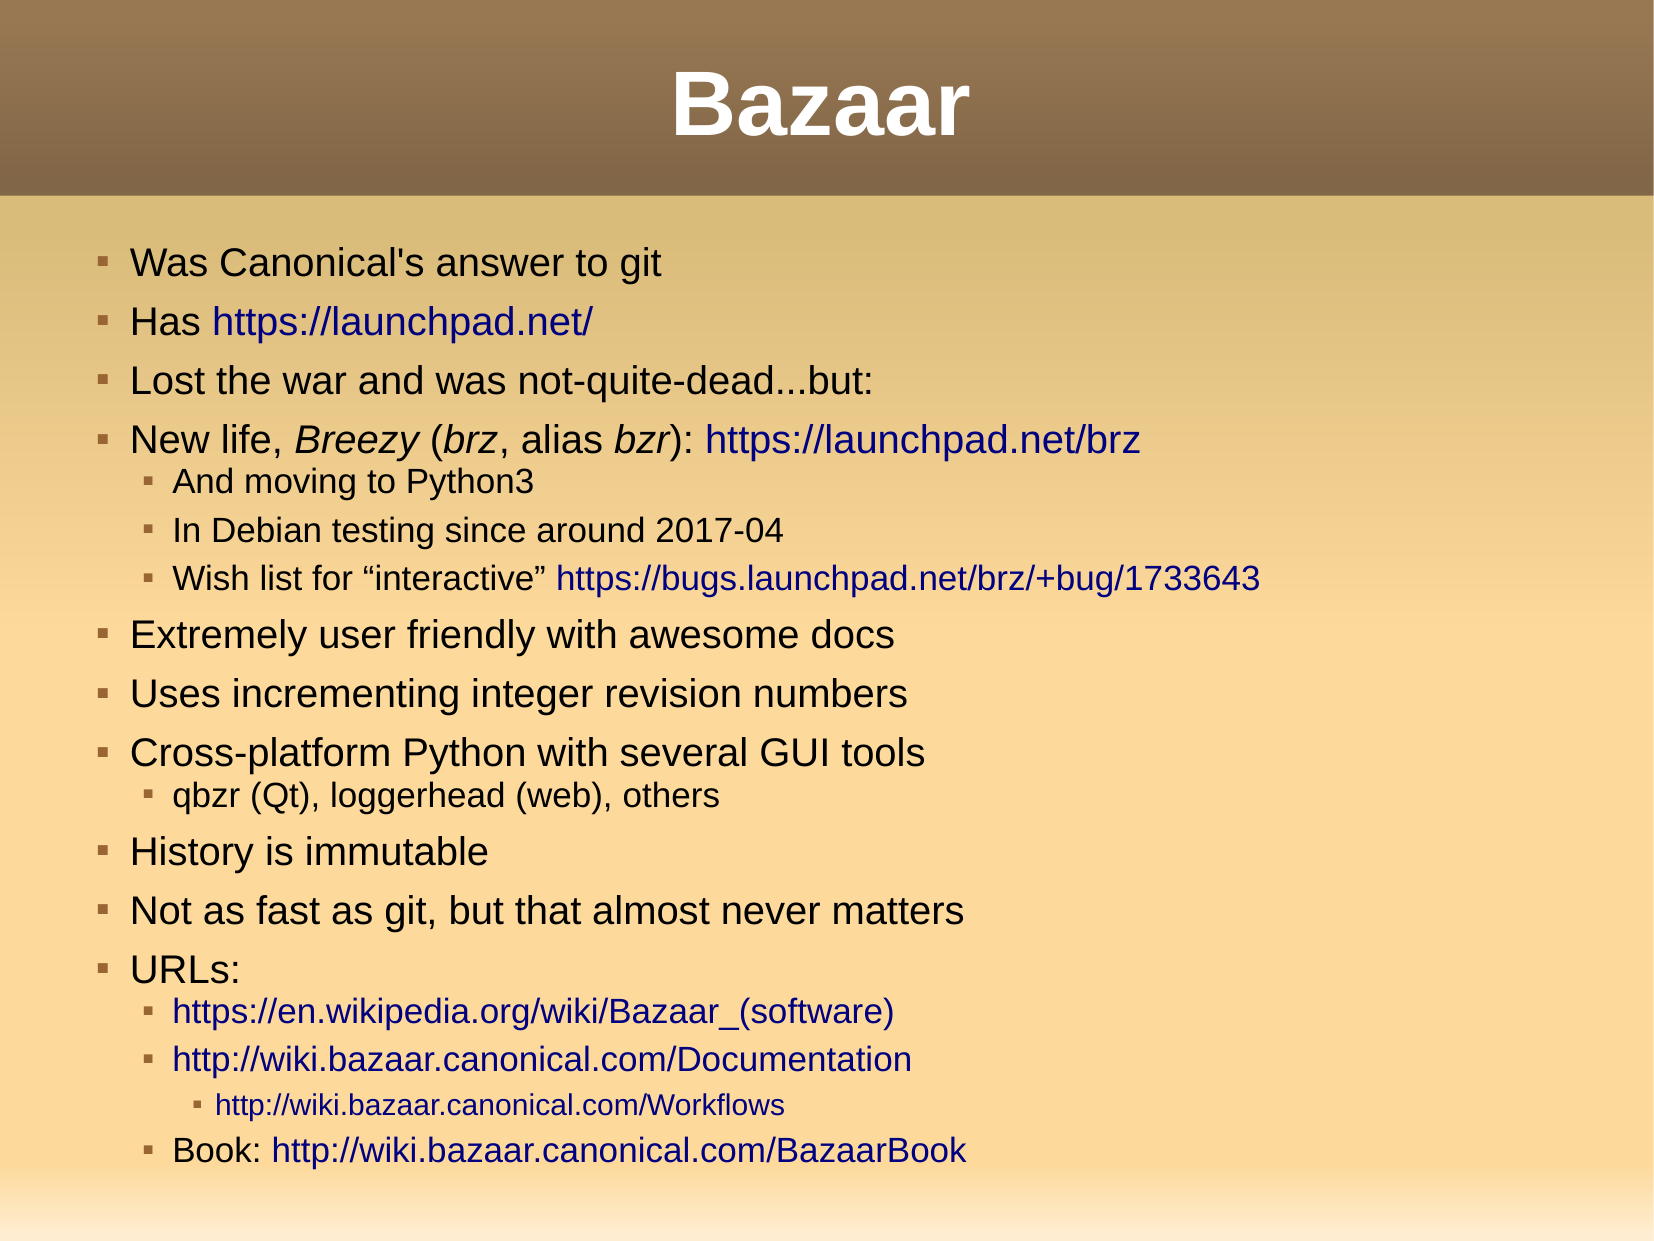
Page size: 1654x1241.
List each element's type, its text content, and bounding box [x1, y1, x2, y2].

list Was Canonical's answer to git Has https://launchpad.net/ Lost the war and was not-quite-dead...but: New life, Breezy (brz, alias bzr): https://launchpad.net/brz And moving to Python3 In Debian testing since around 2017-04 Wish list for “interactive” https://bugs.launchpad.net/brz/+bug/1733643 Extremely user friendly with awesome docs Uses incrementing integer revision numbers Cross-platform Python with several GUI tools qbzr (Qt), loggerhead (web), others History is immutable Not as fast as git, but that almost never matters URLs: https://en.wikipedia.org/wiki/Bazaar_(software) http://wiki.bazaar.canonical.com/Documentation http://wiki.bazaar.canonical.com/Workflows Book: http://wiki.bazaar.canonical.com/BazaarBook [87, 240, 1576, 1185]
picture [0, 0, 1654, 1241]
title Bazaar [76, 0, 1565, 208]
